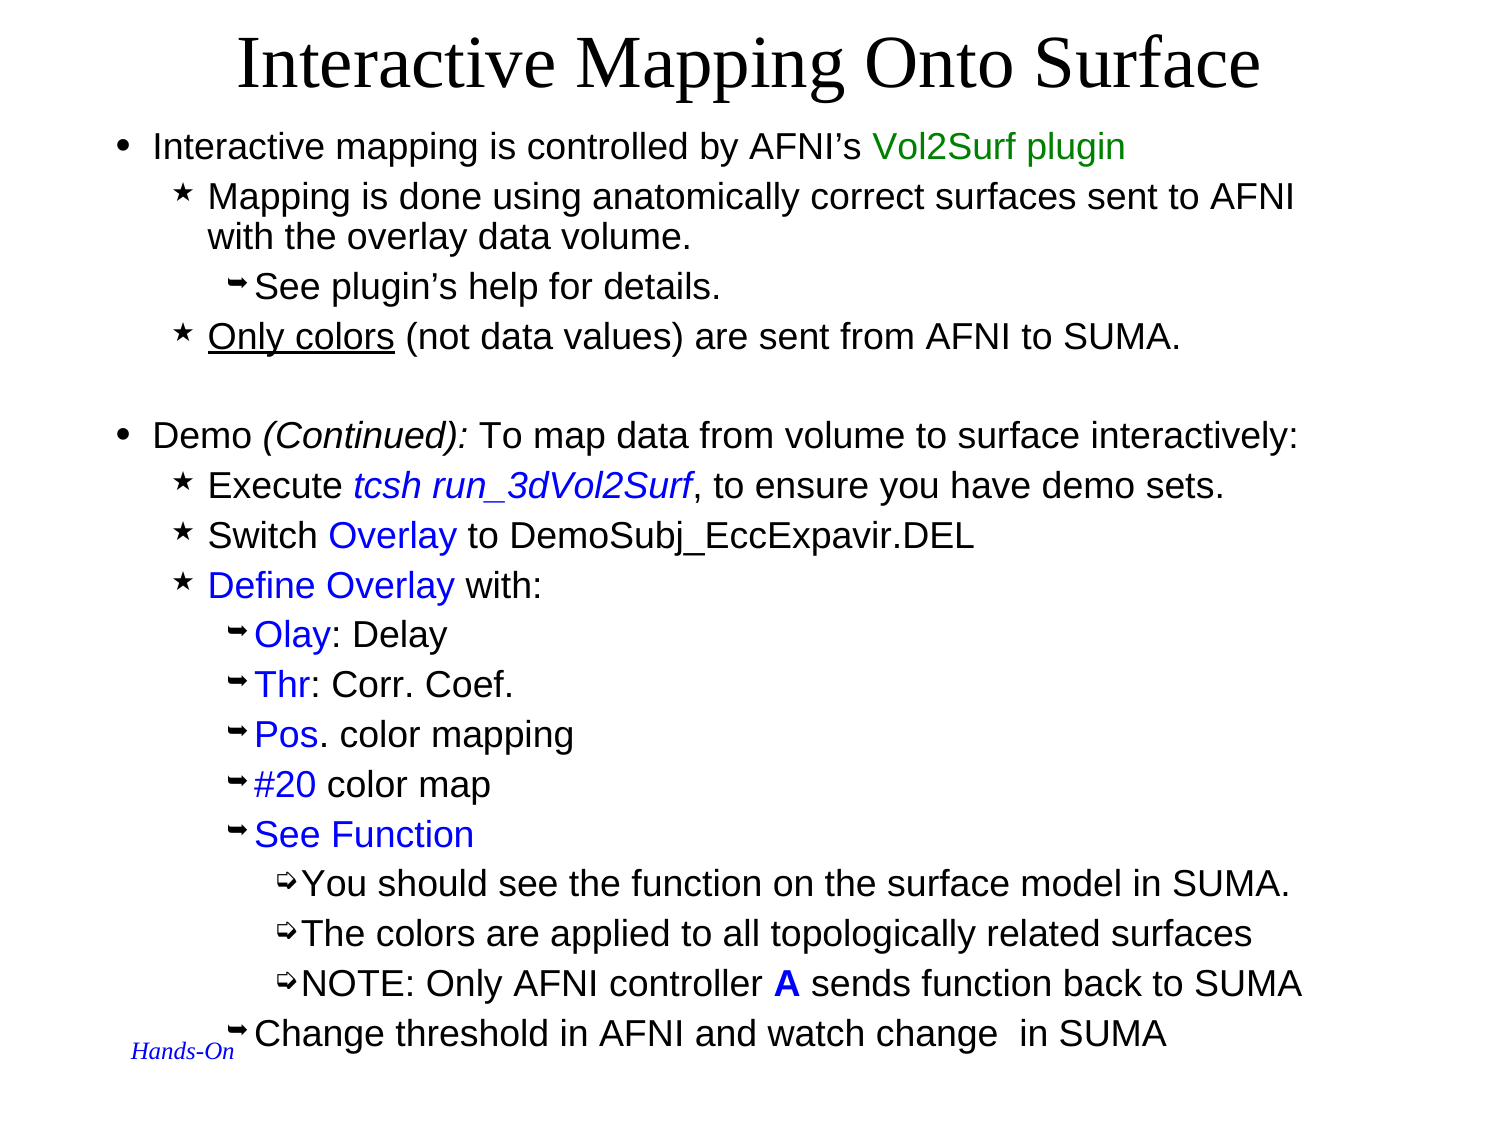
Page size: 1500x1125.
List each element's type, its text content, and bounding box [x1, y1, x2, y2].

text_box Hands-On [116, 1028, 250, 1074]
list Interactive mapping is controlled by AFNI’s Vol2Surf plugin Mapping is done using anatomically correct surfaces sent to AFNI with the overlay data volume. See plugin’s help for details. Only colors (not data values) are sent from AFNI to SUMA. Demo (Continued): To map data from volume to surface interactively: Execute tcsh run_3dVol2Surf, to ensure you have demo sets. Switch Overlay to DemoSubj_EccExpavir.DEL Define Overlay with: Olay: Delay Thr: Corr. Coef. Pos. color mapping #20 color map See Function You should see the function on the surface model in SUMA. The colors are applied to all topologically related surfaces NOTE: Only AFNI controller A sends function back to SUMA Change threshold in AFNI and watch change in SUMA [99, 119, 1357, 1063]
title Interactive Mapping Onto Surface [112, 3, 1388, 116]
